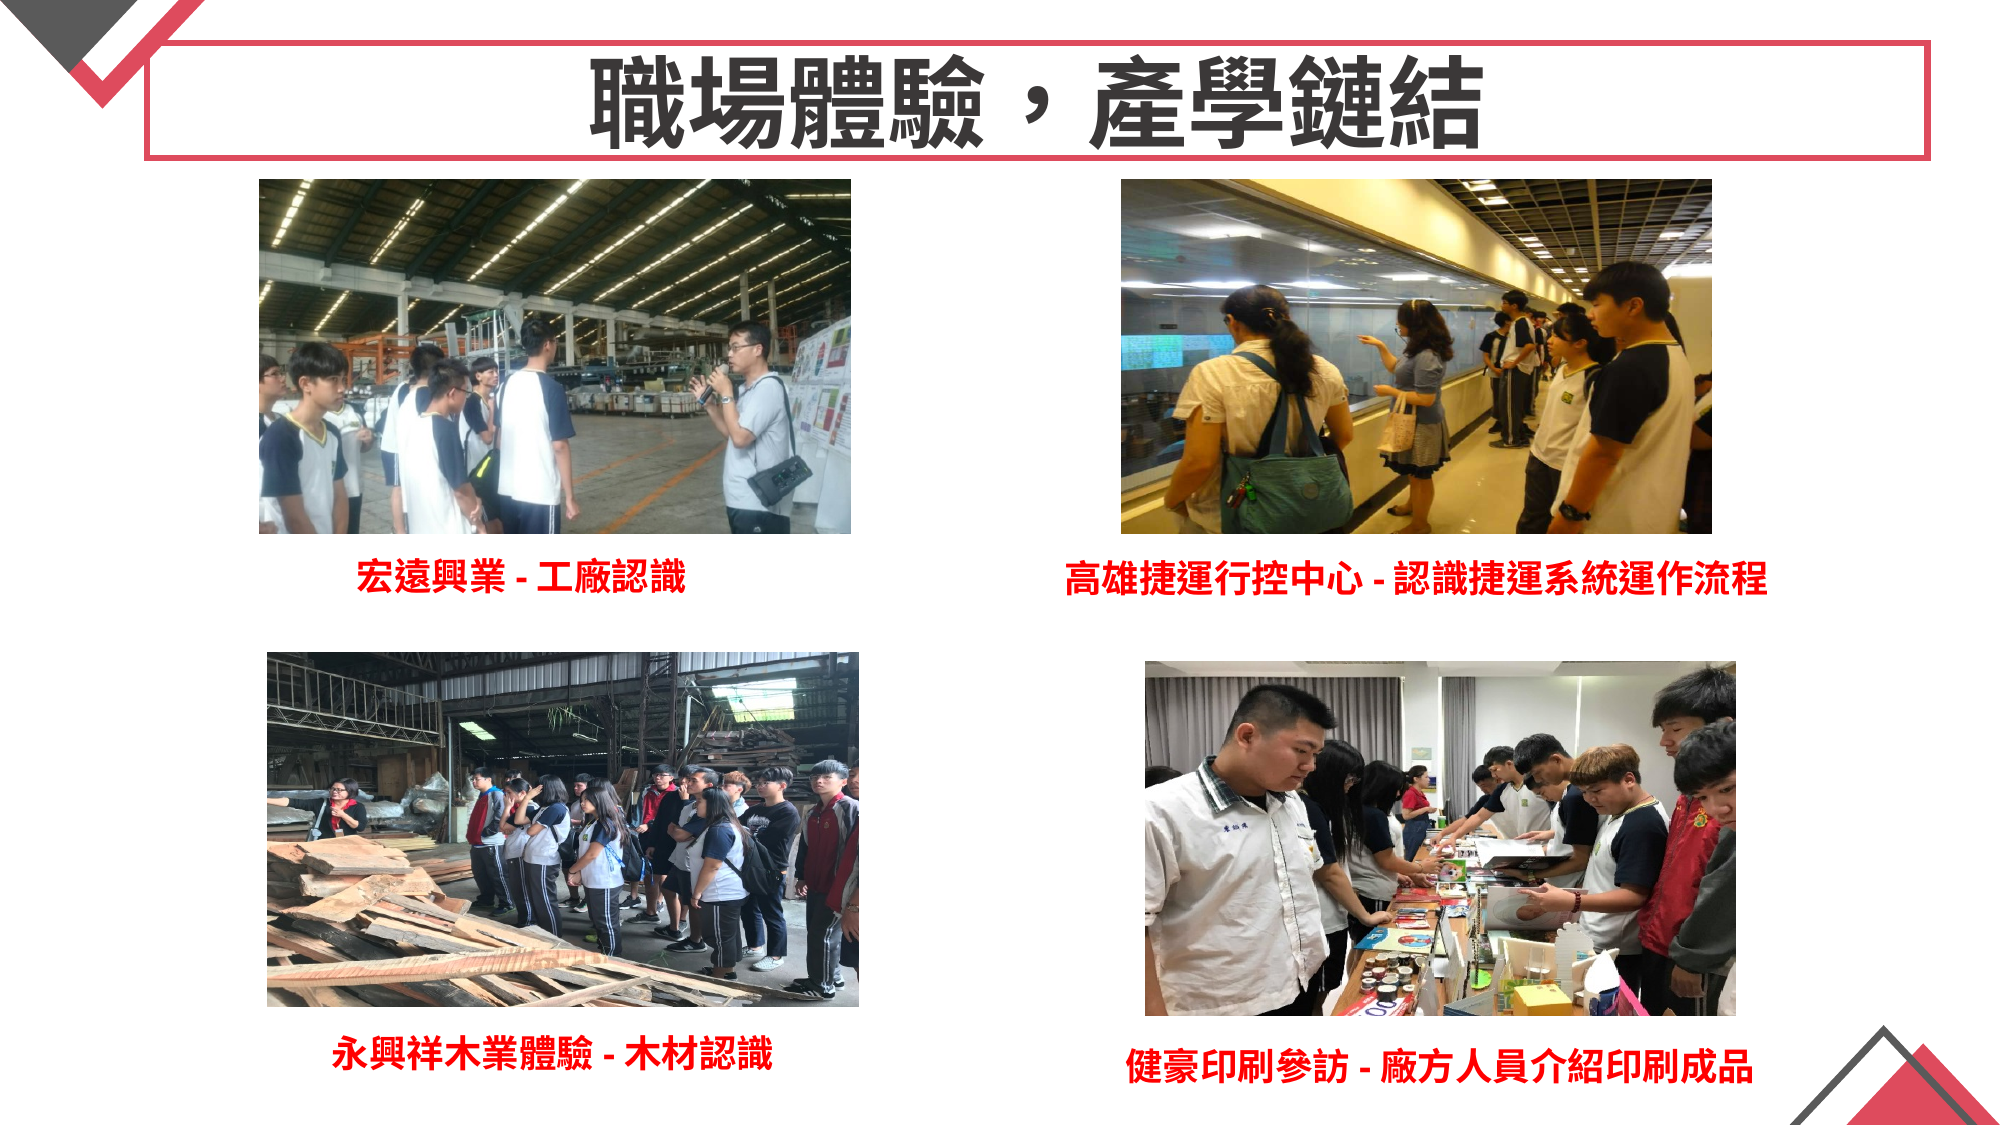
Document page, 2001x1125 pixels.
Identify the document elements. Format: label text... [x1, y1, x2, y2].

text_box 宏遠興業-工廠認識 [341, 545, 818, 606]
picture [267, 652, 859, 1007]
text_box [0, 0, 205, 109]
text_box [1789, 1025, 2000, 1125]
picture [259, 179, 851, 534]
text_box 高雄捷運行控中心-認識捷運系統運作流程 [1049, 547, 1784, 608]
picture [1145, 661, 1736, 1016]
picture [1121, 179, 1712, 534]
text_box 職場體驗，產學鏈結 [147, 43, 1928, 158]
text_box 永興祥木業體驗-木材認識 [316, 1022, 794, 1083]
text_box 健豪印刷參訪-廠方人員介紹印刷成品 [1110, 1035, 1771, 1096]
